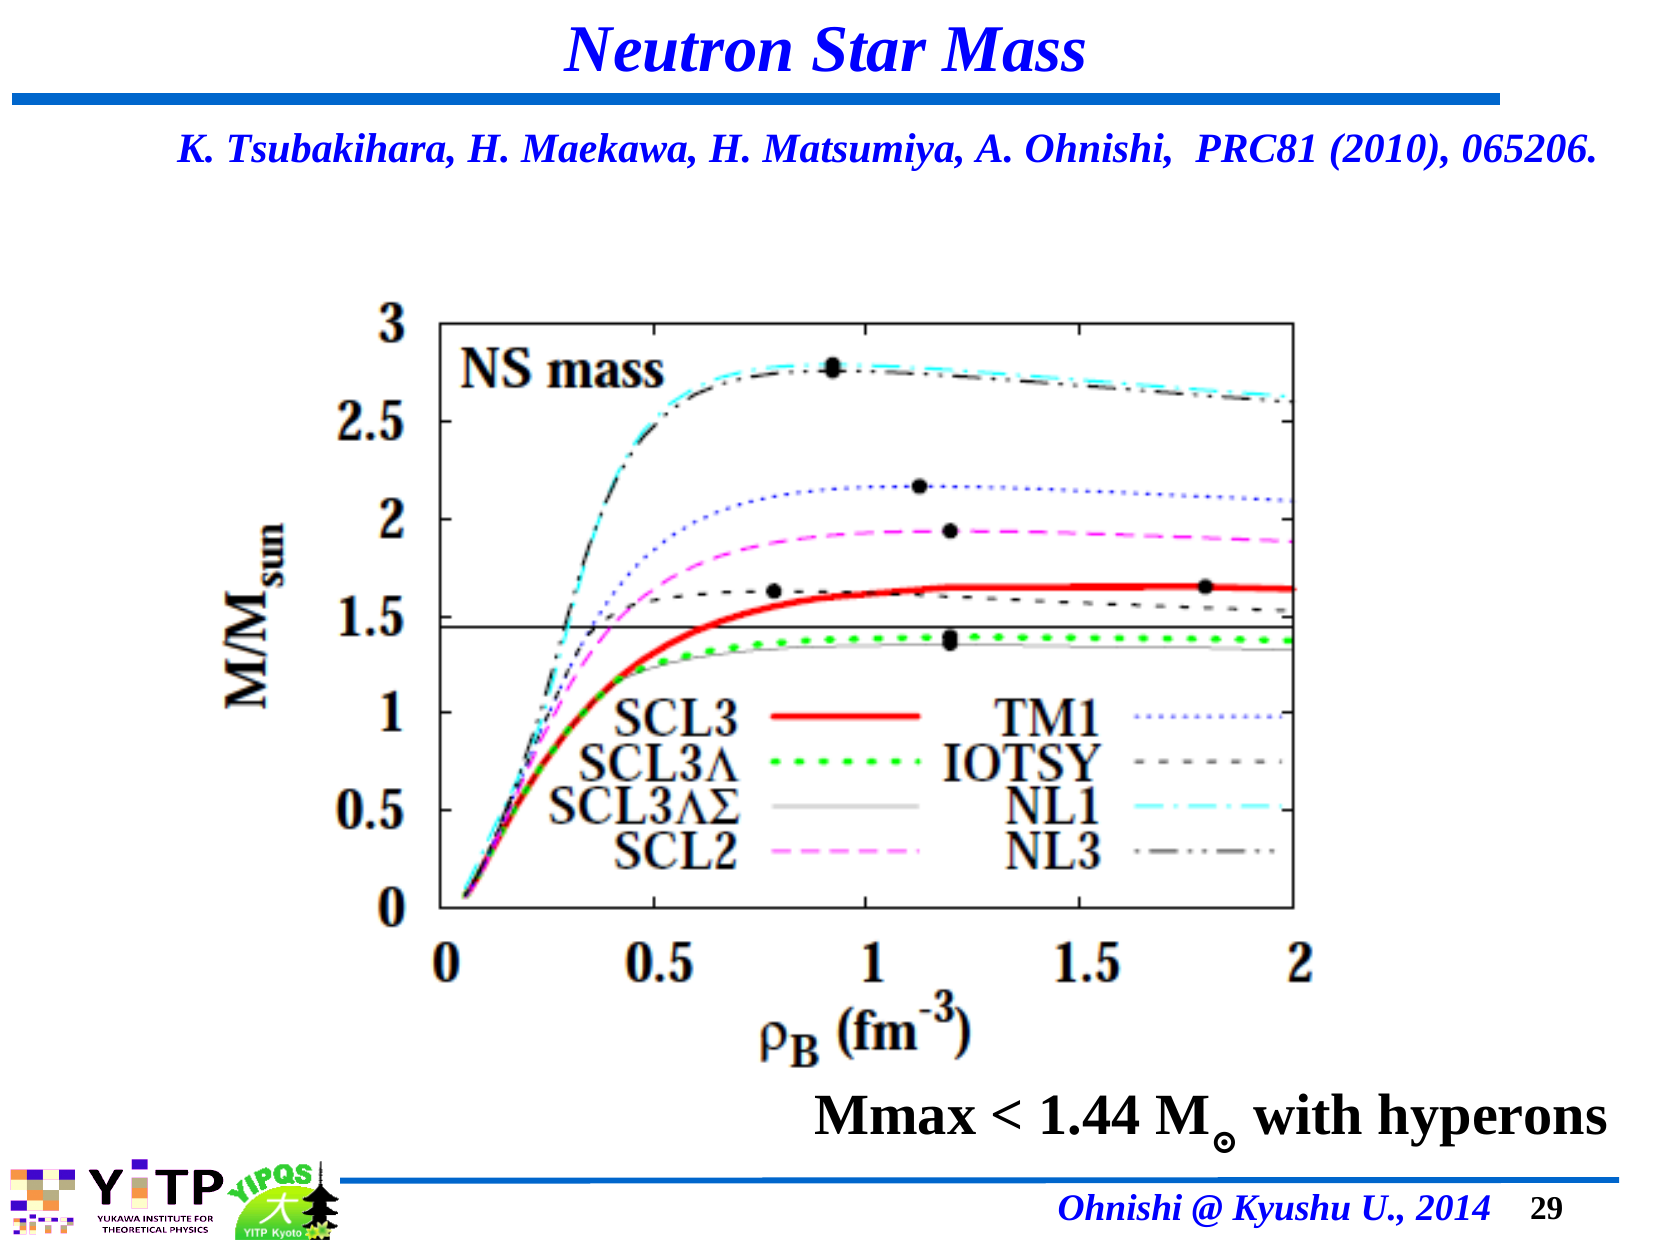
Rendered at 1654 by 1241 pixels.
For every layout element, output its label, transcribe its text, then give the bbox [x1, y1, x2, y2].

picture [0, 1154, 340, 1241]
title Neutron Star Mass [0, 0, 1654, 99]
text_box Mmax < 1.44 M⊙ with hyperons [814, 1082, 1607, 1163]
text_box K. Tsubakihara, H. Maekawa, H. Matsumiya, A. Ohnishi, PRC81 (2010), 065206. [177, 125, 1645, 172]
picture [188, 283, 1343, 1083]
